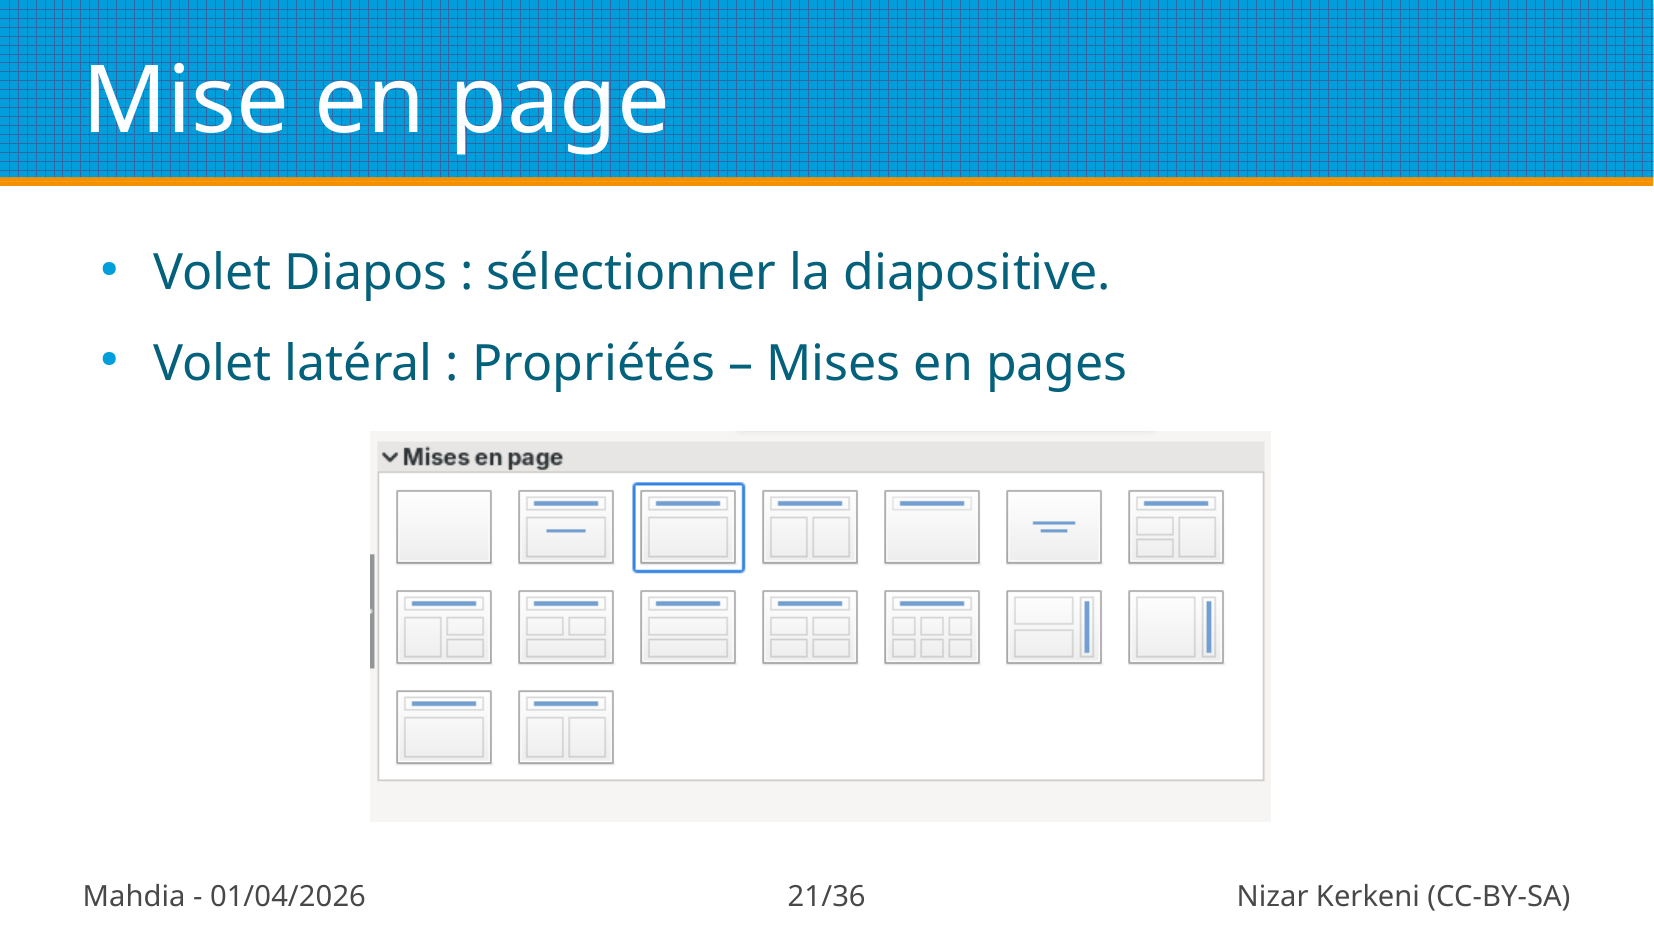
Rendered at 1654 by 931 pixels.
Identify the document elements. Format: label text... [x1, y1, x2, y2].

picture [370, 431, 1271, 822]
list Volet Diapos : sélectionner la diapositive. Volet latéral : Propriétés – Mises en pages [82, 236, 1571, 813]
title Mise en page [82, 14, 1571, 178]
